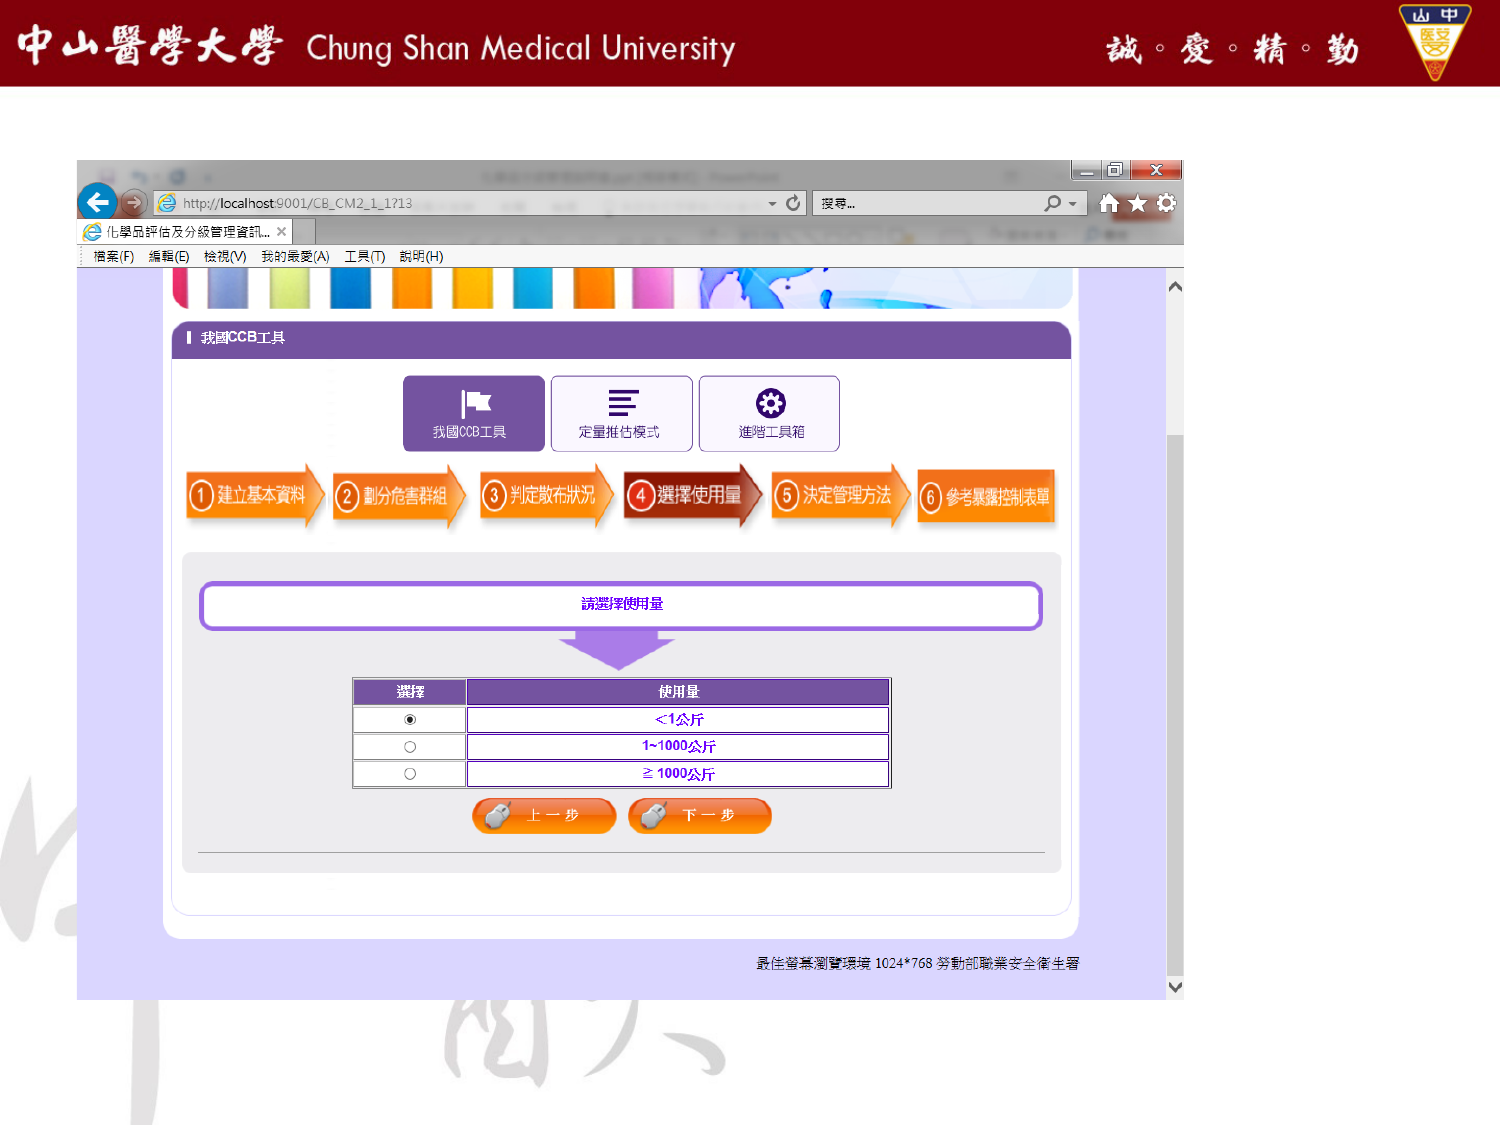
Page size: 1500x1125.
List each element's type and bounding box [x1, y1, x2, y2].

picture [76, 160, 1184, 1000]
